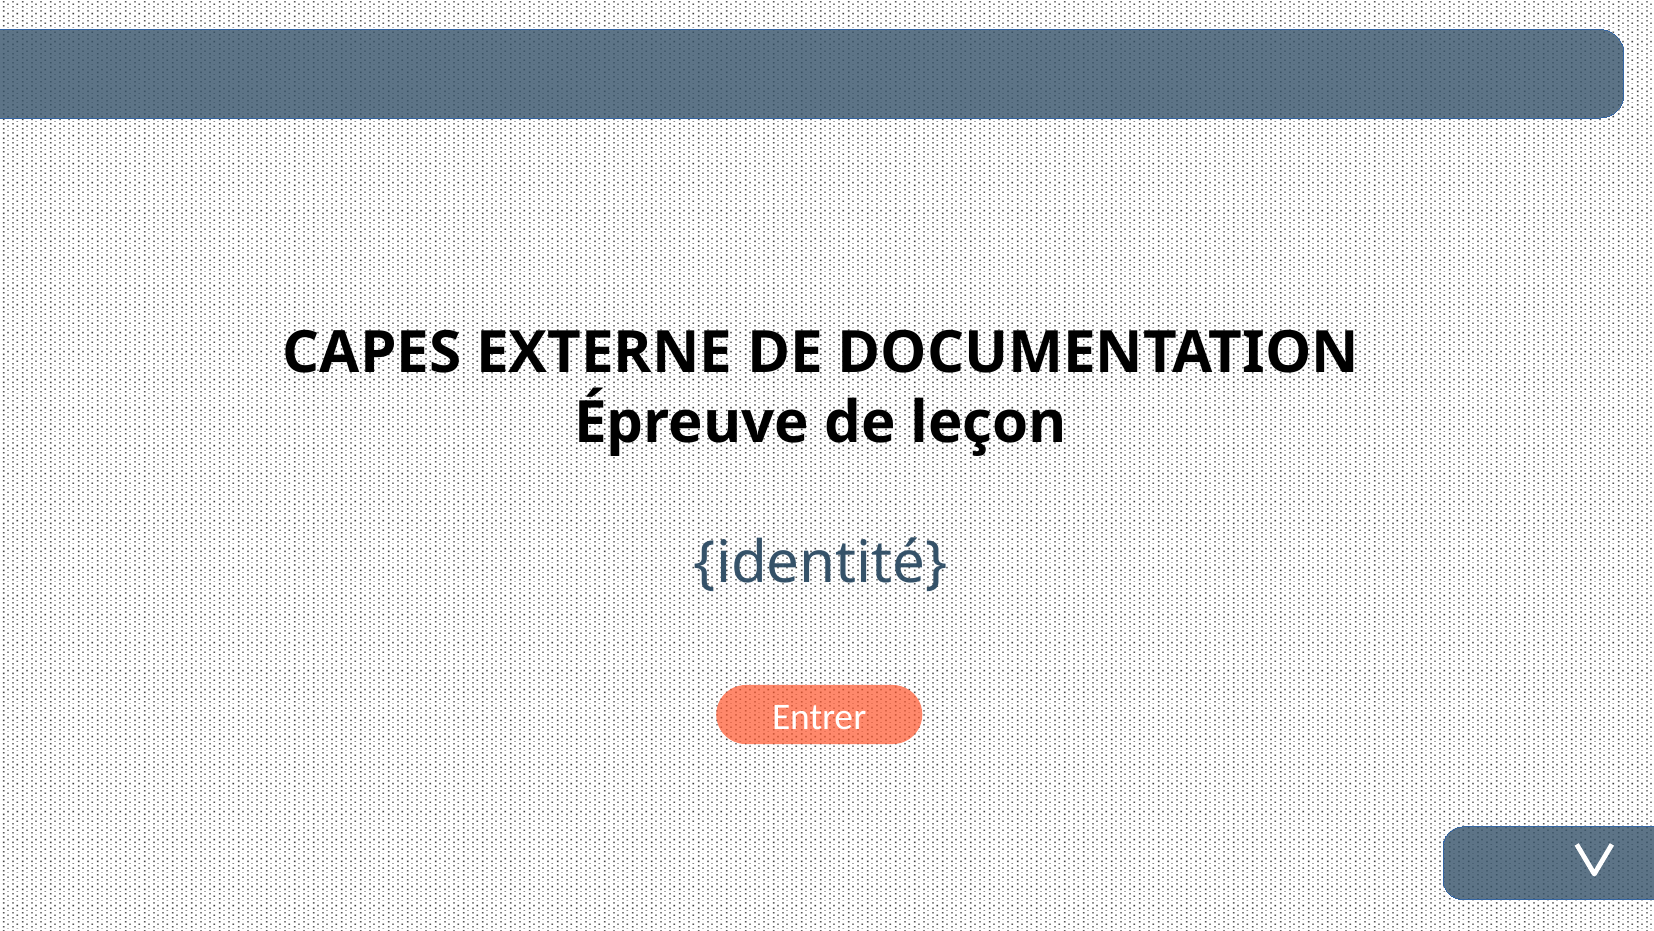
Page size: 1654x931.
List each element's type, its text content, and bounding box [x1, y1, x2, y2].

picture [1648, 900, 1654, 931]
text_box CAPES EXTERNE DE DOCUMENTATION Épreuve de leçon {identité} [0, 118, 1648, 931]
text_box Entrer [716, 684, 923, 745]
picture [0, 0, 1654, 826]
